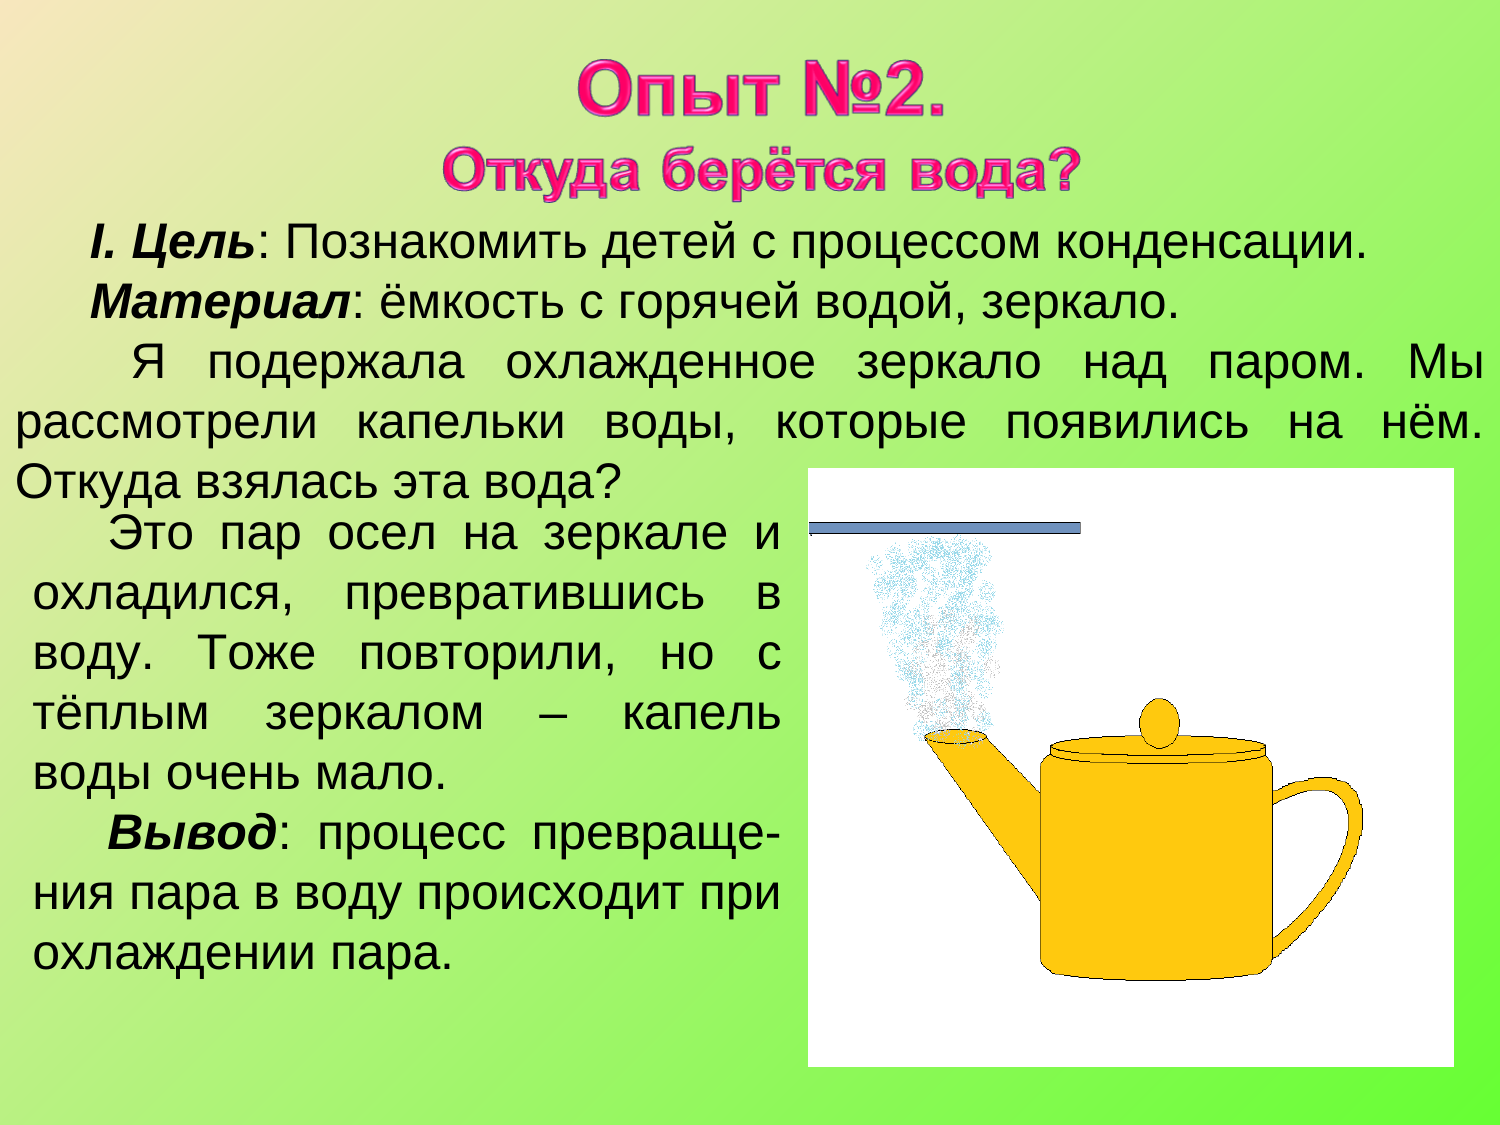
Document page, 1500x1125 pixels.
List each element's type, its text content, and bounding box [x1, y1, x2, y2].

picture [128, 17, 1397, 200]
text_box Это пар осел на зеркале и охладился, превратившись в воду. Тоже повторили, но с тёплым зеркалом – капель воды очень мало. Вывод: процесс превраще-ния пара в воду происходит при охлаждении пара. [17, 492, 797, 988]
text_box I. Цель: Познакомить детей с процессом конденсации. Материал: ёмкость с горячей водой, зеркало. Я подержала охлажденное зеркало над паром. Мы рассмотрели капельки воды, которые появились на нём. Откуда взялась эта вода? [0, 200, 1500, 516]
picture [808, 468, 1454, 1067]
